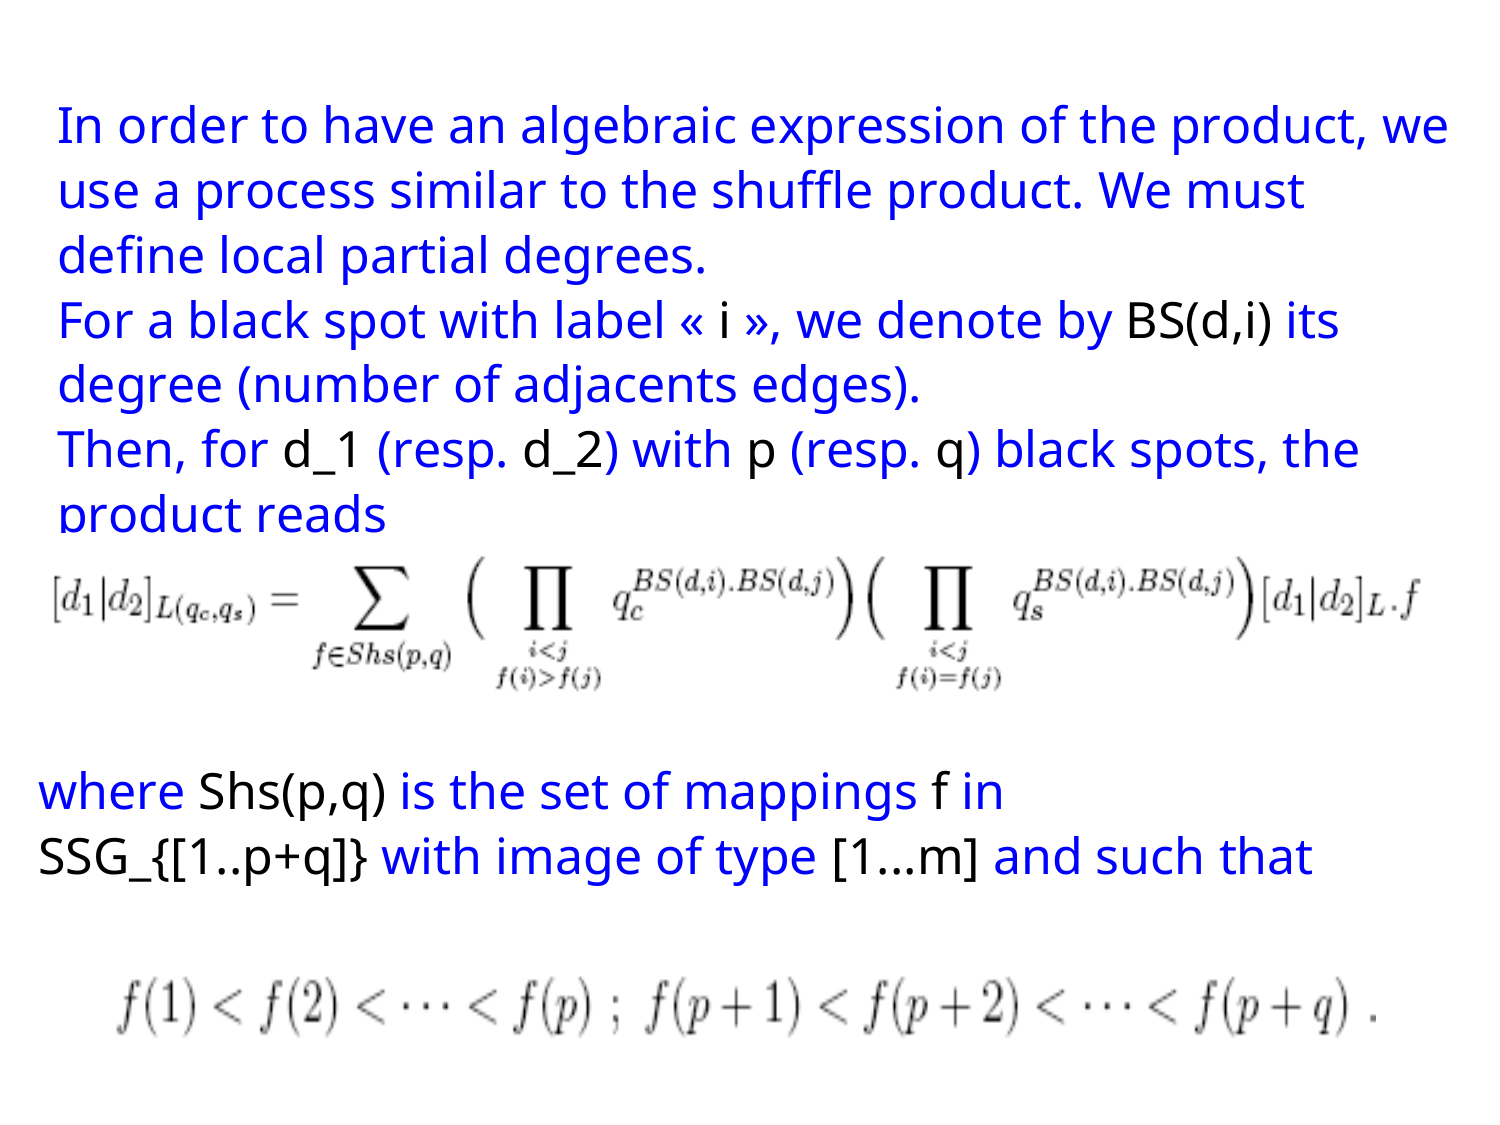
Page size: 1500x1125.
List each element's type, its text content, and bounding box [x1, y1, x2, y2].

picture [76, 956, 1376, 1067]
text_box where Shs(p,q) is the set of mappings f in SSG_{[1..p+q]} with image of type [1...m] and such that [23, 750, 1477, 940]
picture [29, 533, 1447, 709]
text_box In order to have an algebraic expression of the product, we use a process similar to the shuffle product. We must define local partial degrees. For a black spot with label « i », we denote by BS(d,i) its degree (number of adjacents edges). Then, for d_1 (resp. d_2) with p (resp. q) black spots, the product reads [42, 84, 1477, 503]
